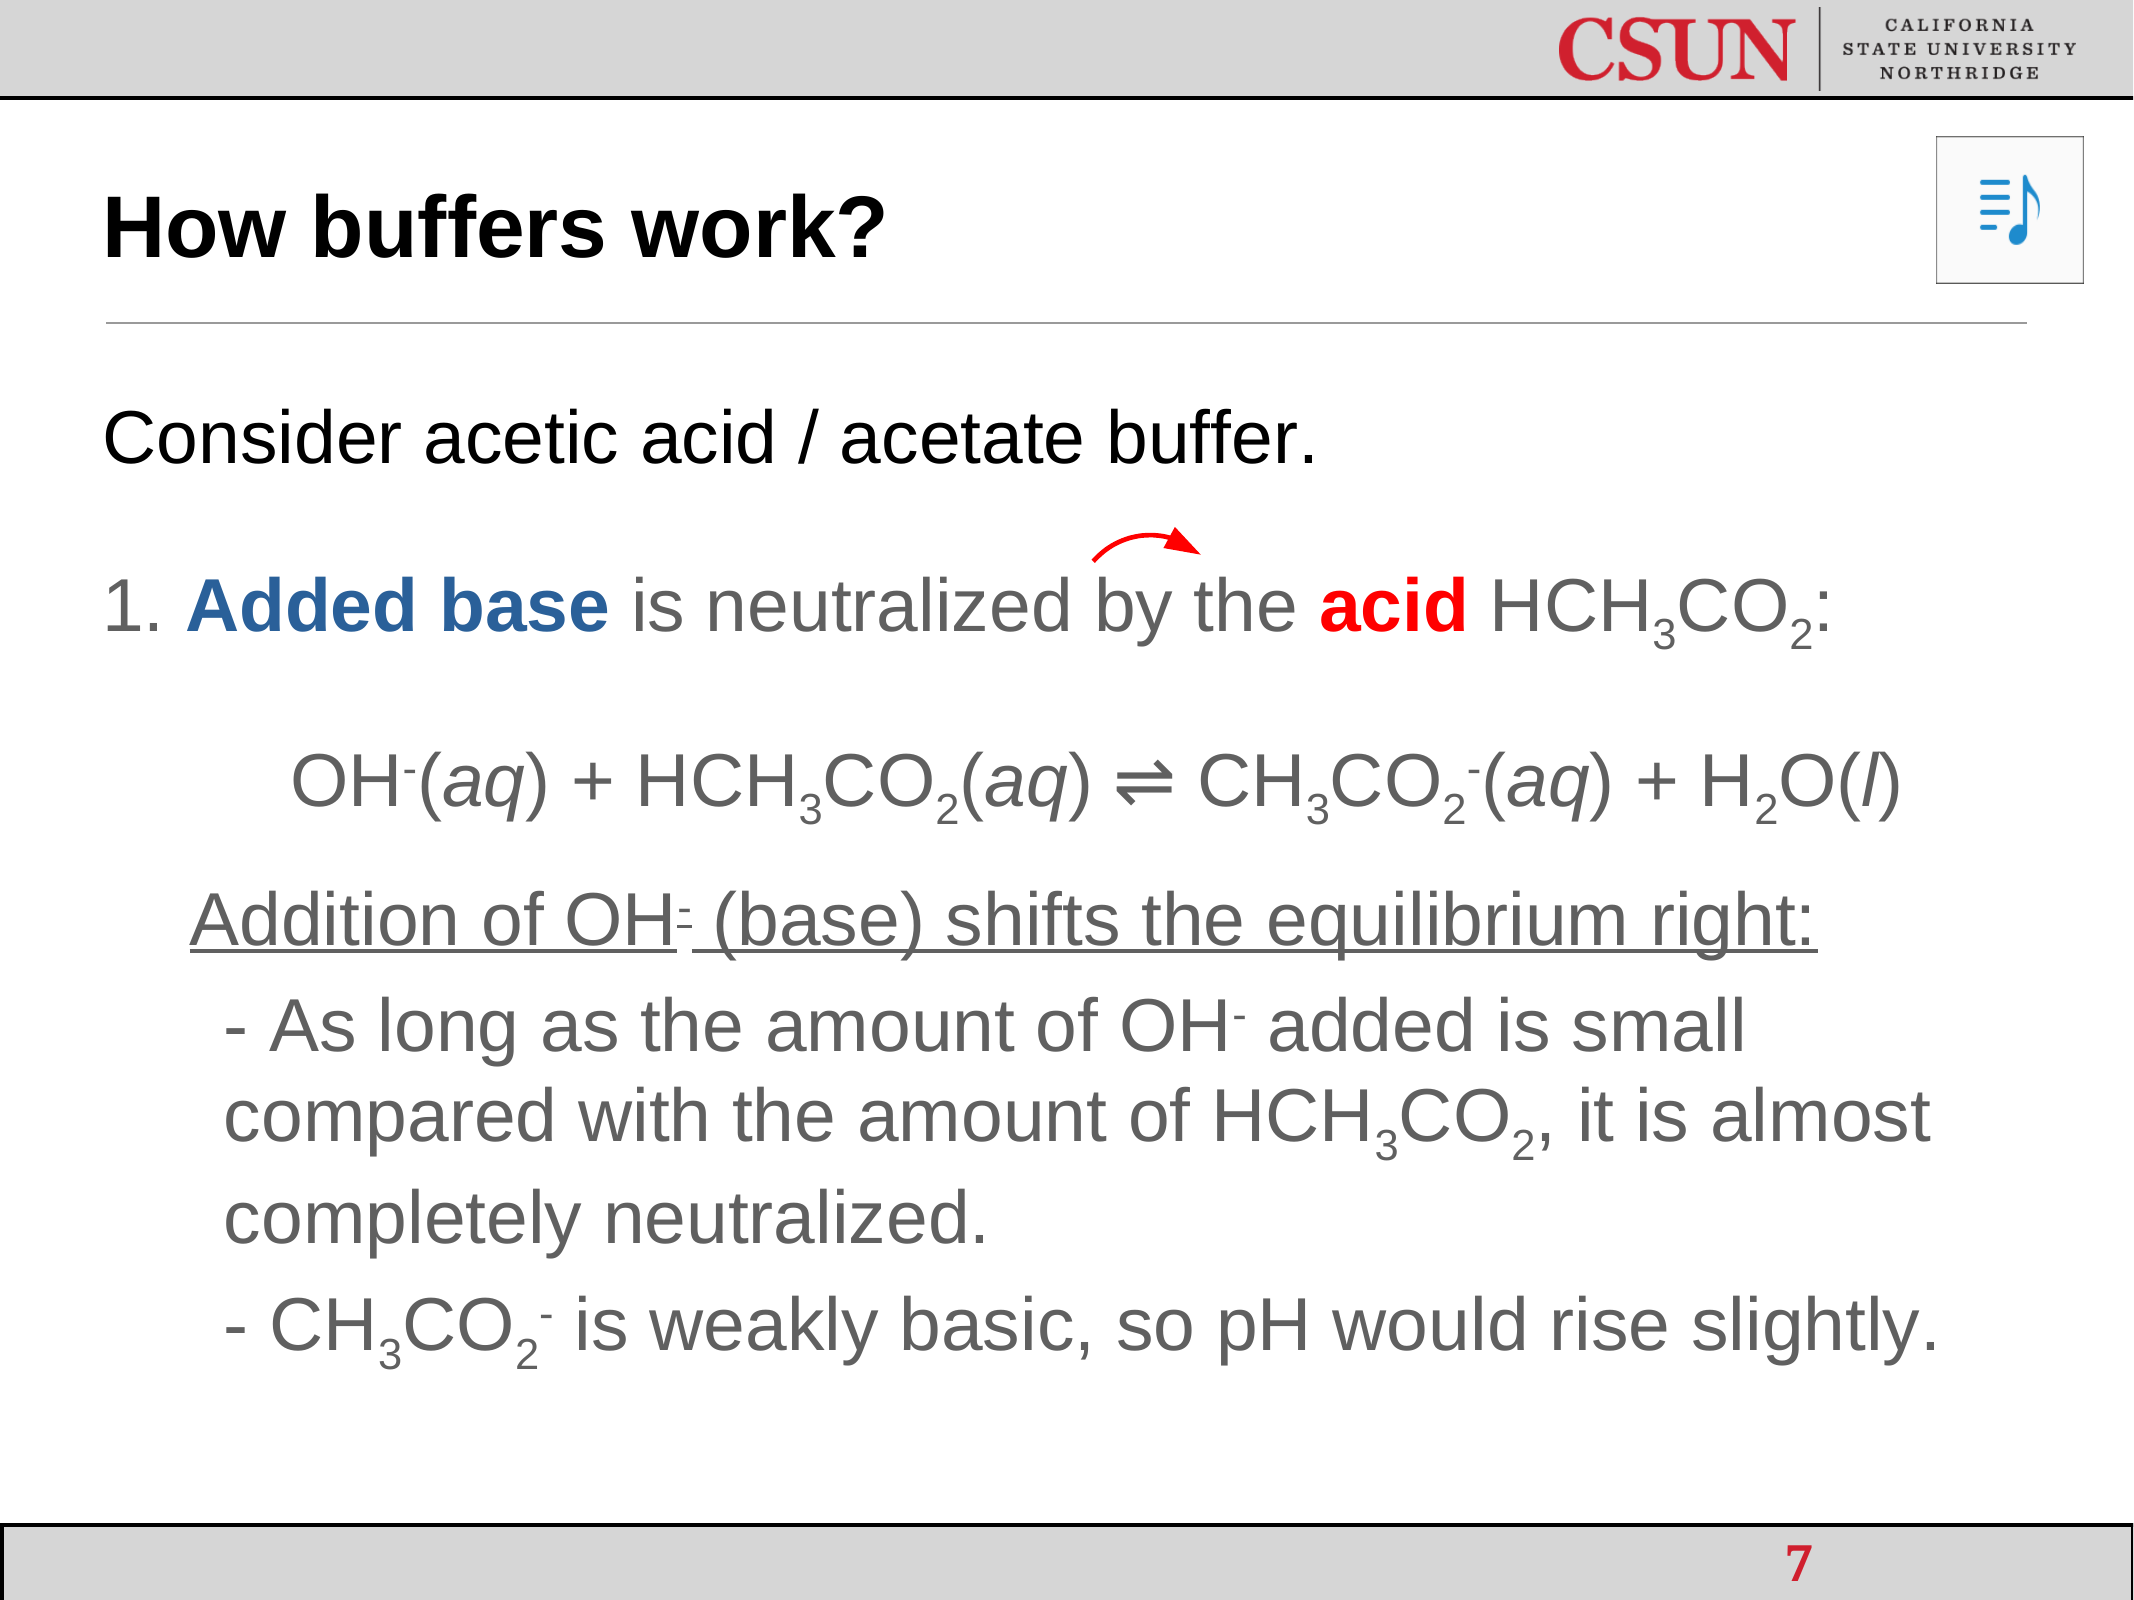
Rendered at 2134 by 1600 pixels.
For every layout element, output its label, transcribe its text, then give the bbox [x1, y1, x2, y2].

list 1. Added base is neutralized by the acid HCH3CO2: OH-(aq) + HCH3CO2(aq) ⇌ CH3CO2-(aq) + H2O(l) Addition of OH- (base) shifts the equilibrium right: - As long as the amount of OH- added is small compared with the amount of HCH3CO2, it is almost completely neutralized. - CH3CO2- is weakly basic, so pH would rise slightly. [93, 547, 2101, 1531]
text_box Consider acetic acid / acetate buffer. [87, 381, 1335, 487]
picture [1559, 7, 2076, 91]
text_box [1935, 135, 2086, 286]
title How buffers work? [93, 104, 2040, 284]
